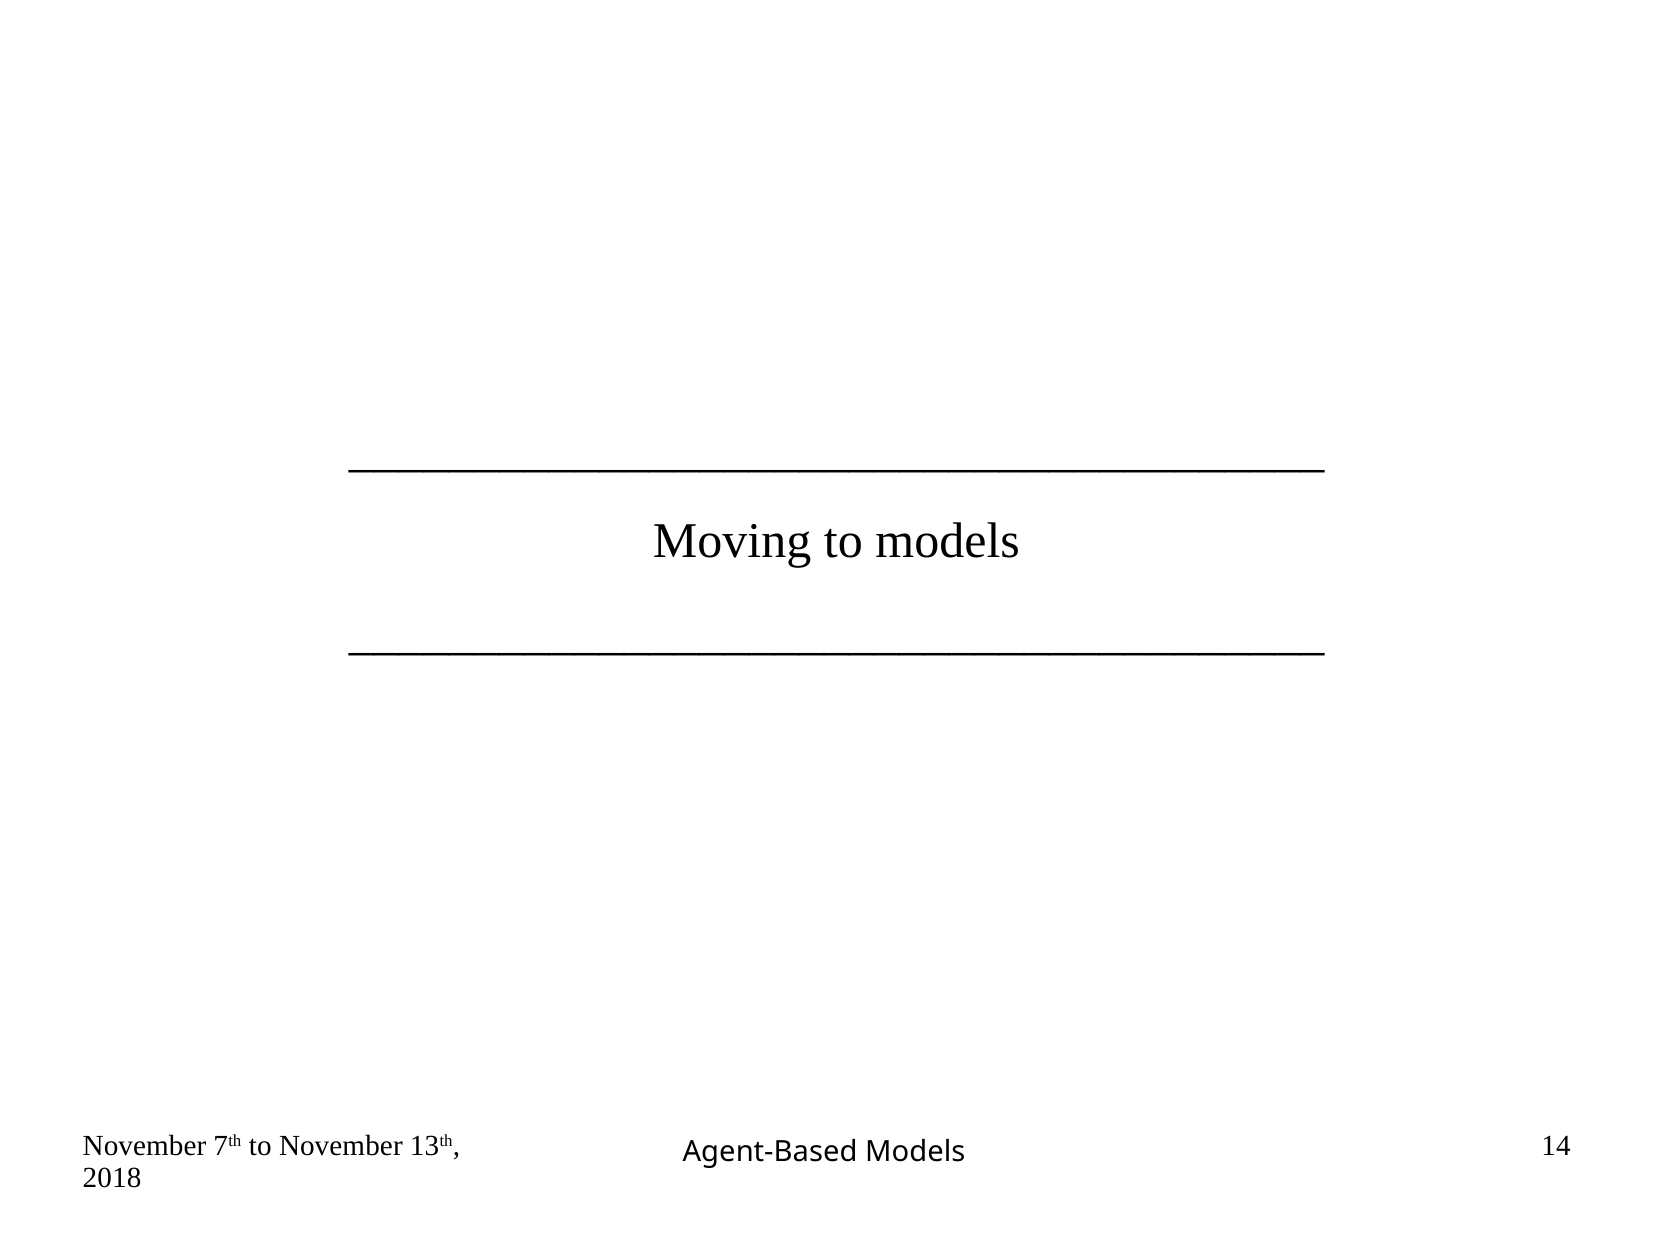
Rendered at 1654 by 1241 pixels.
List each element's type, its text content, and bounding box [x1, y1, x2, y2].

text_box _______________________________________ Moving to models _______________________________________ [302, 409, 1353, 668]
